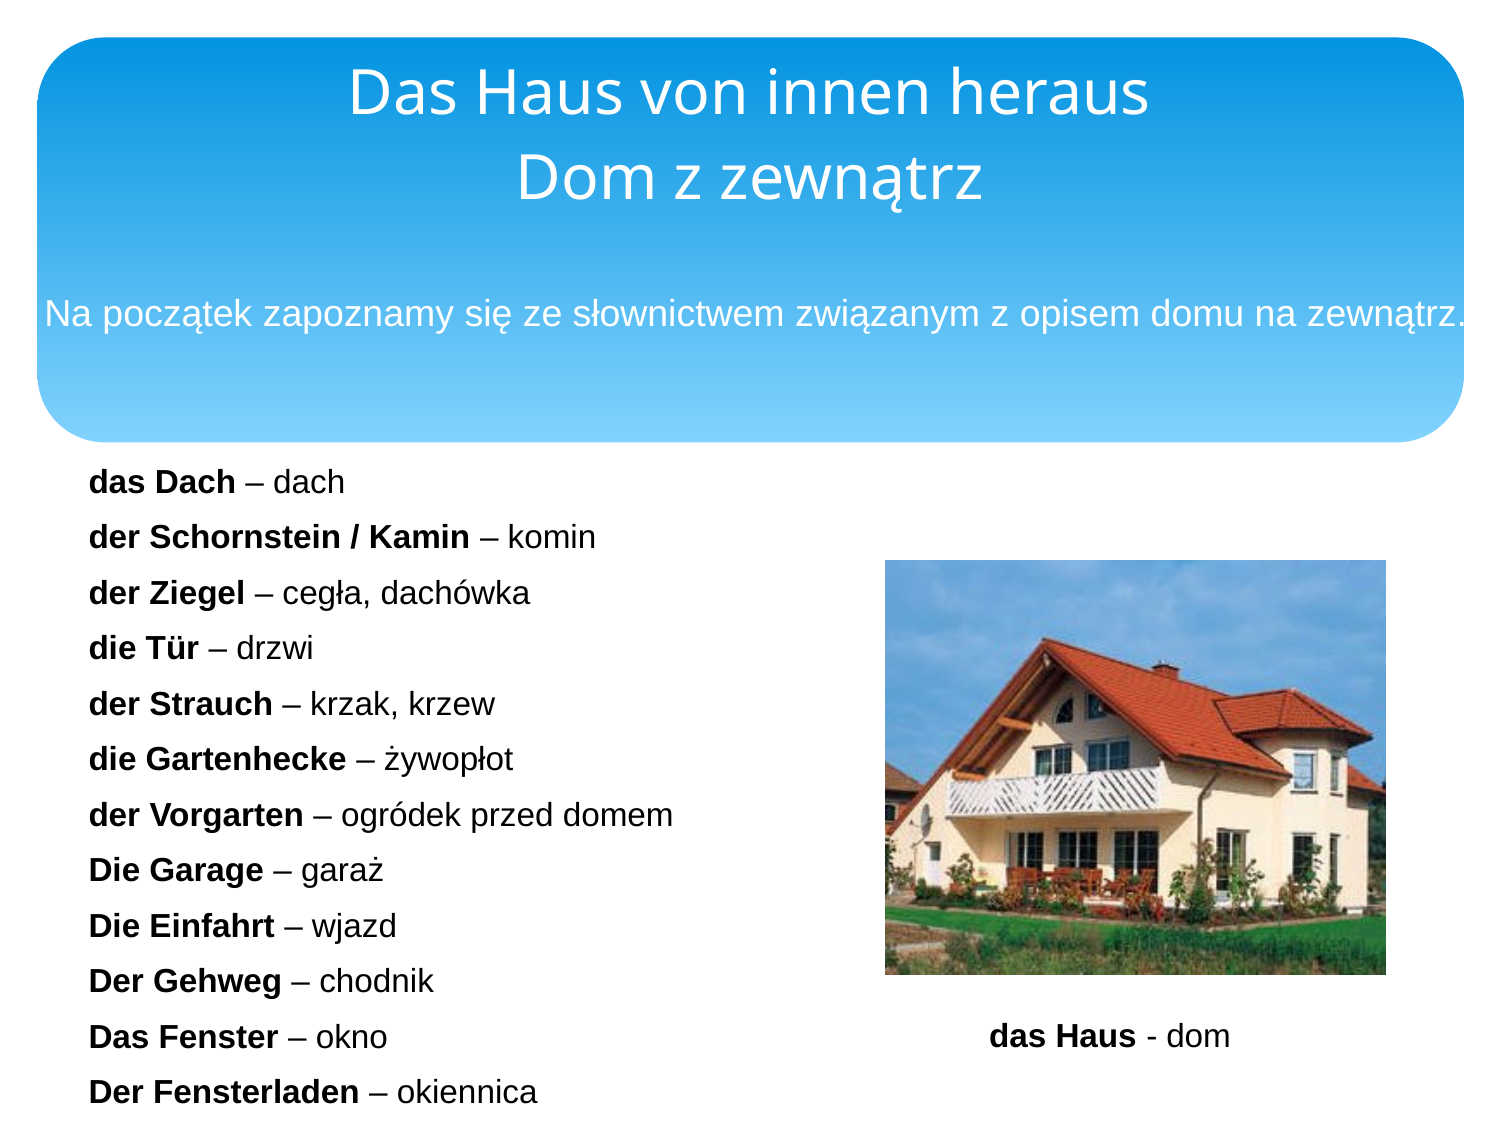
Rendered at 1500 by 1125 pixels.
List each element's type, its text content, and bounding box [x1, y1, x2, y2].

picture [885, 560, 1386, 975]
subtitle das Dach – dach der Schornstein / Kamin – komin der Ziegel – cegła, dachówka die Tür – drzwi der Strauch – krzak, krzew die Gartenhecke – żywopłot der Vorgarten – ogródek przed domem Die Garage – garaż Die Einfahrt – wjazd Der Gehweg – chodnik Das Fenster – okno Der Fensterladen – okiennica [88, 442, 1422, 1113]
text_box das Haus - dom [974, 1009, 1247, 1063]
text_box Na początek zapoznamy się ze słownictwem związanym z opisem domu na zewnątrz. [29, 284, 1479, 384]
title Das Haus von innen heraus Dom z zewnątrz [75, 55, 1425, 262]
